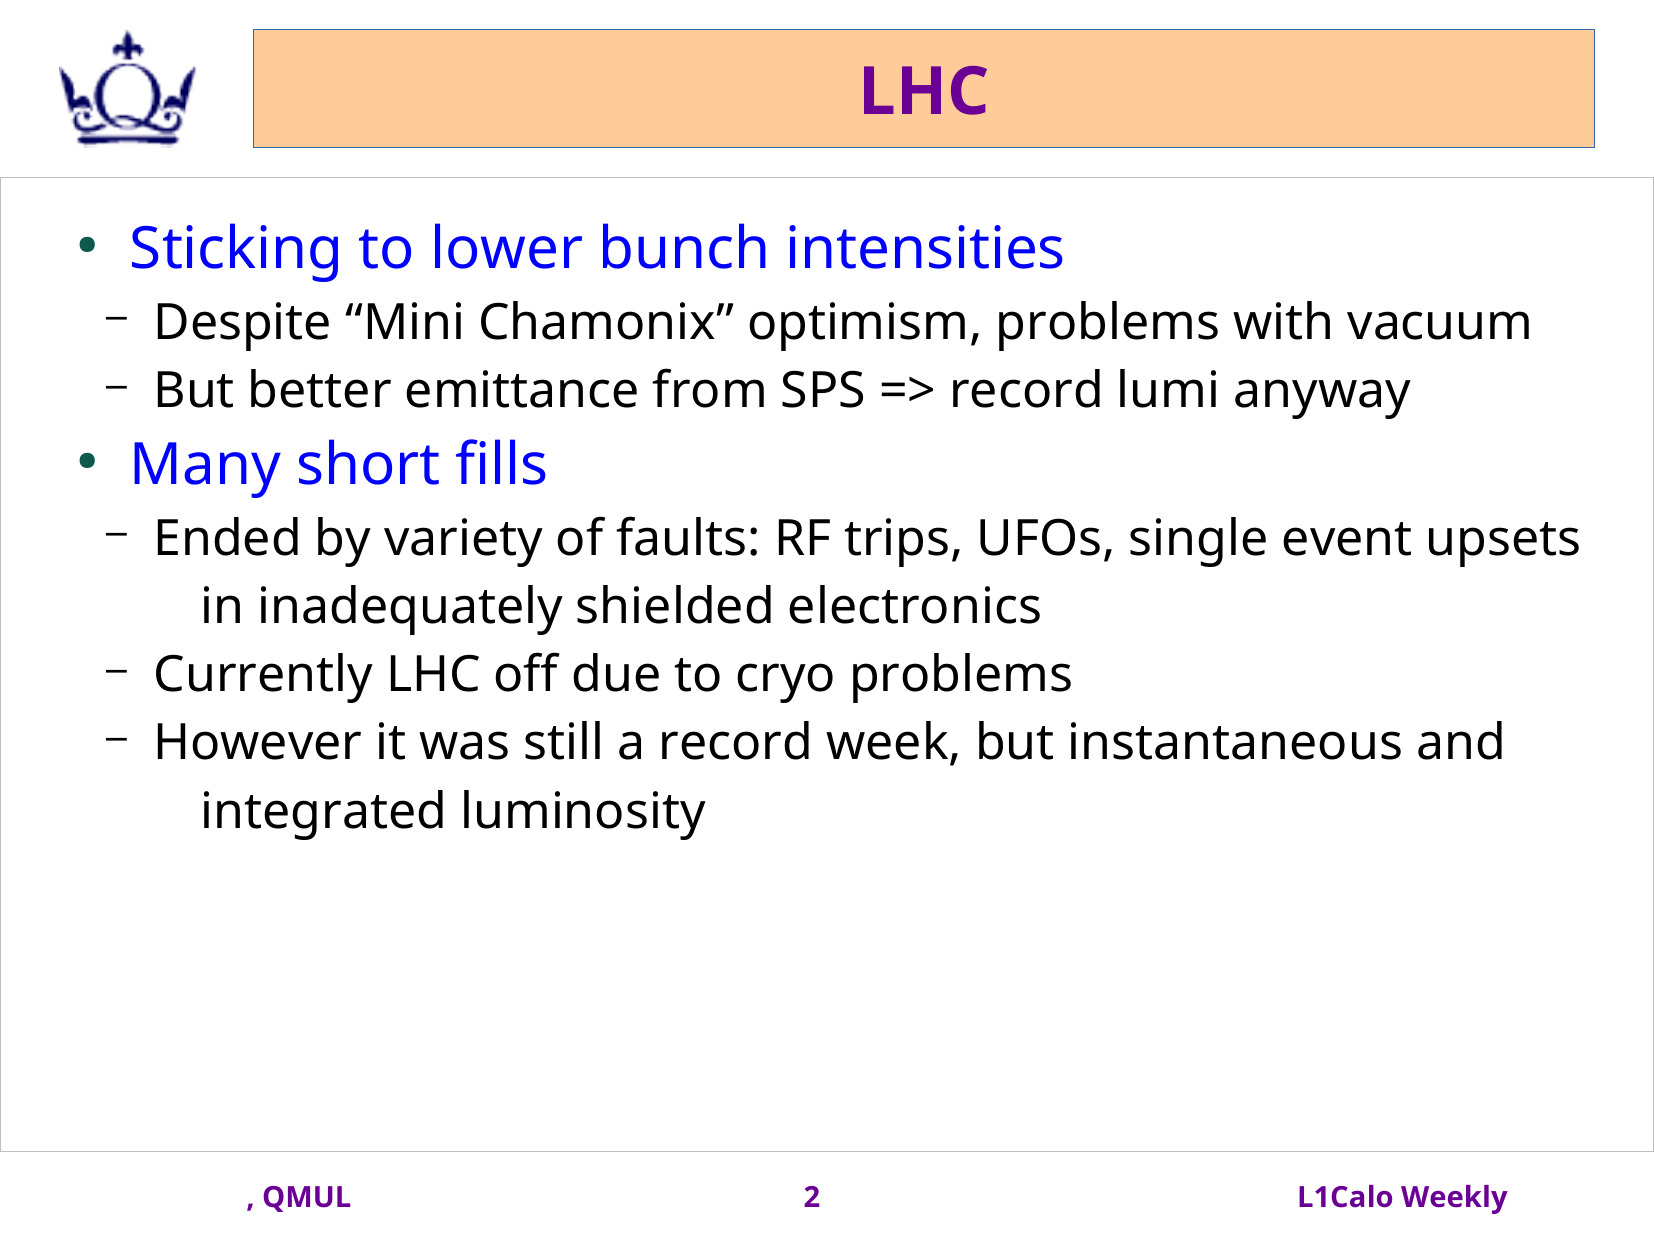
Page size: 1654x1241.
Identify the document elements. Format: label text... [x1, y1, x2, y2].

list Sticking to lower bunch intensities Despite “Mini Chamonix” optimism, problems with vacuum But better emittance from SPS => record lumi anyway Many short fills Ended by variety of faults: RF trips, UFOs, single event upsets in inadequately shielded electronics Currently LHC off due to cryo problems However it was still a record week, but instantaneous and integrated luminosity [59, 206, 1595, 1154]
picture [59, 29, 200, 148]
title LHC [253, 29, 1595, 148]
